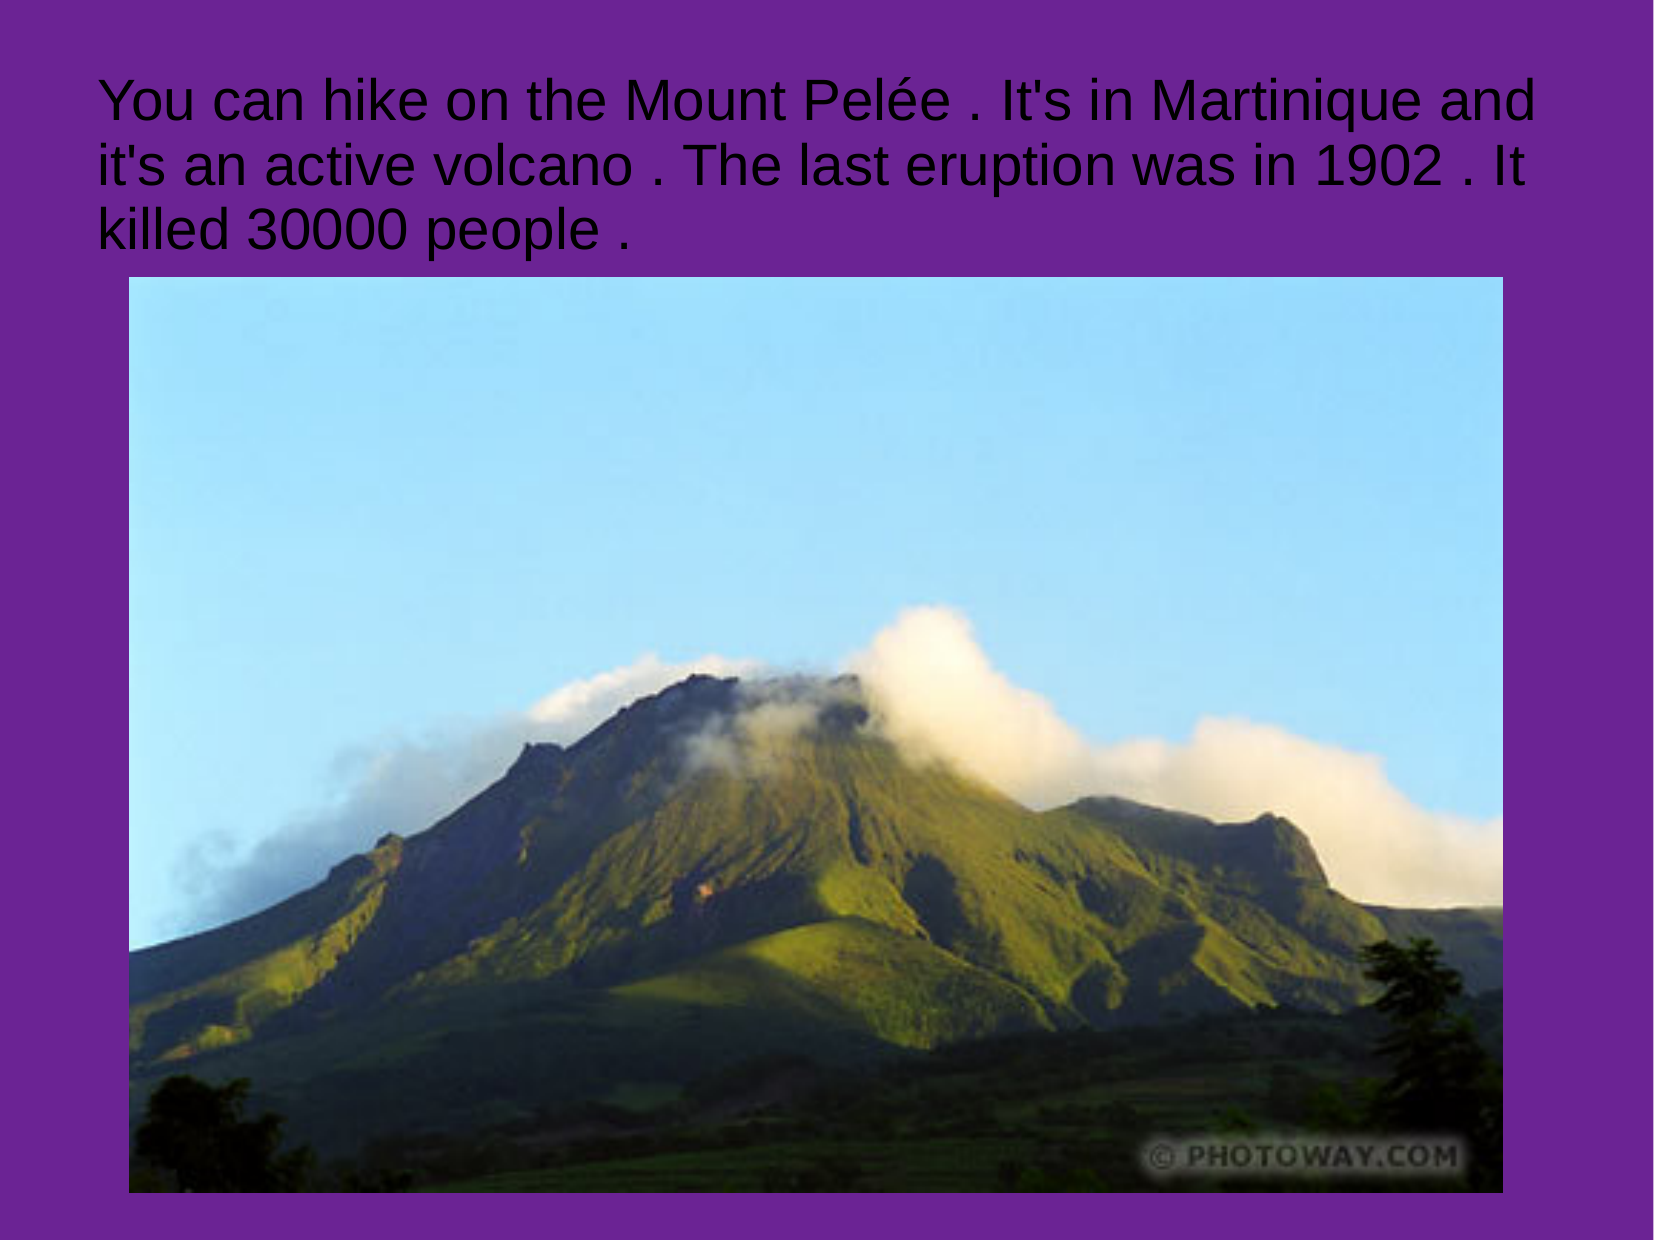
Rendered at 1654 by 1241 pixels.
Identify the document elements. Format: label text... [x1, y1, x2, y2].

text_box You can hike on the Mount Pelée . It's in Martinique and it's an active volcano . The last eruption was in 1902 . It killed 30000 people . [82, 59, 1595, 269]
picture [129, 277, 1503, 1193]
